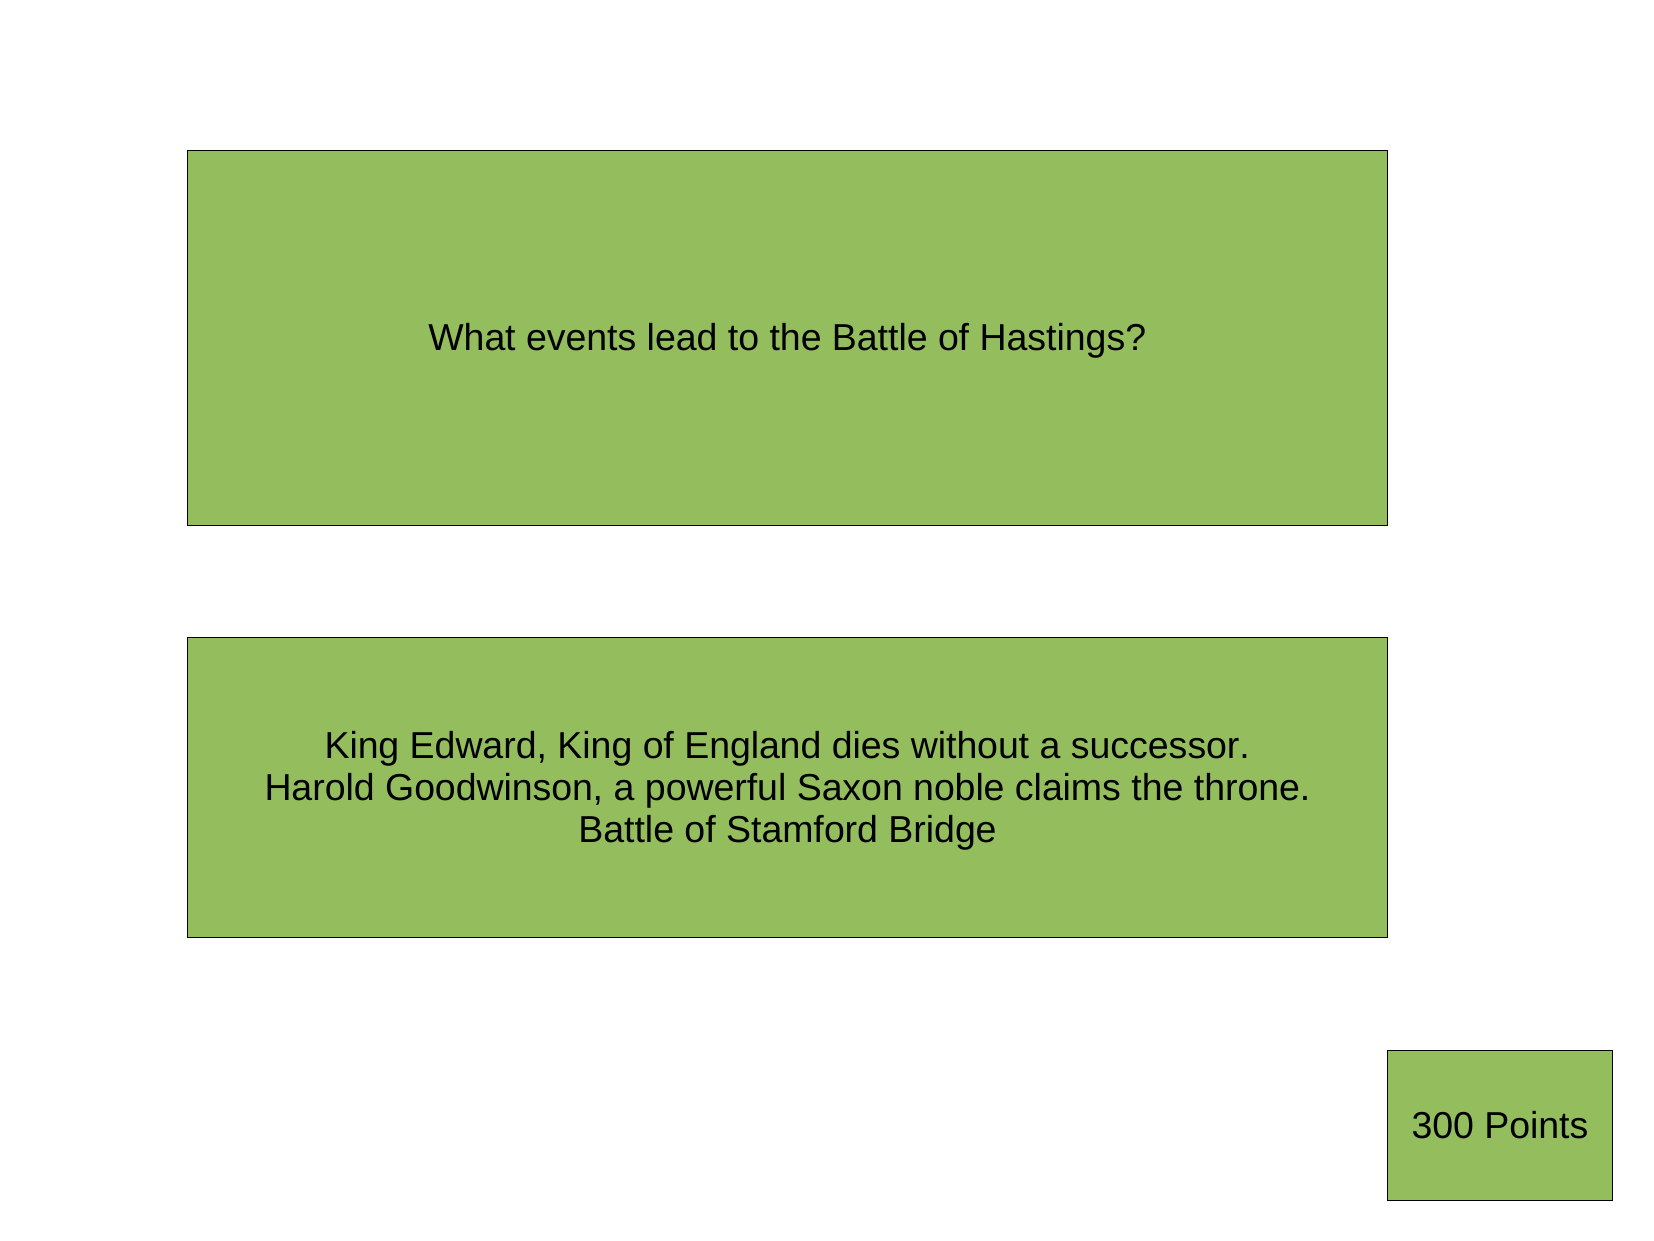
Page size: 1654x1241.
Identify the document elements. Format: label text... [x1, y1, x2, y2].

text_box King Edward, King of England dies without a successor. Harold Goodwinson, a powerful Saxon noble claims the throne. Battle of Stamford Bridge [187, 637, 1388, 938]
text_box What events lead to the Battle of Hastings? [187, 150, 1388, 526]
text_box 300 Points [1387, 1050, 1613, 1201]
